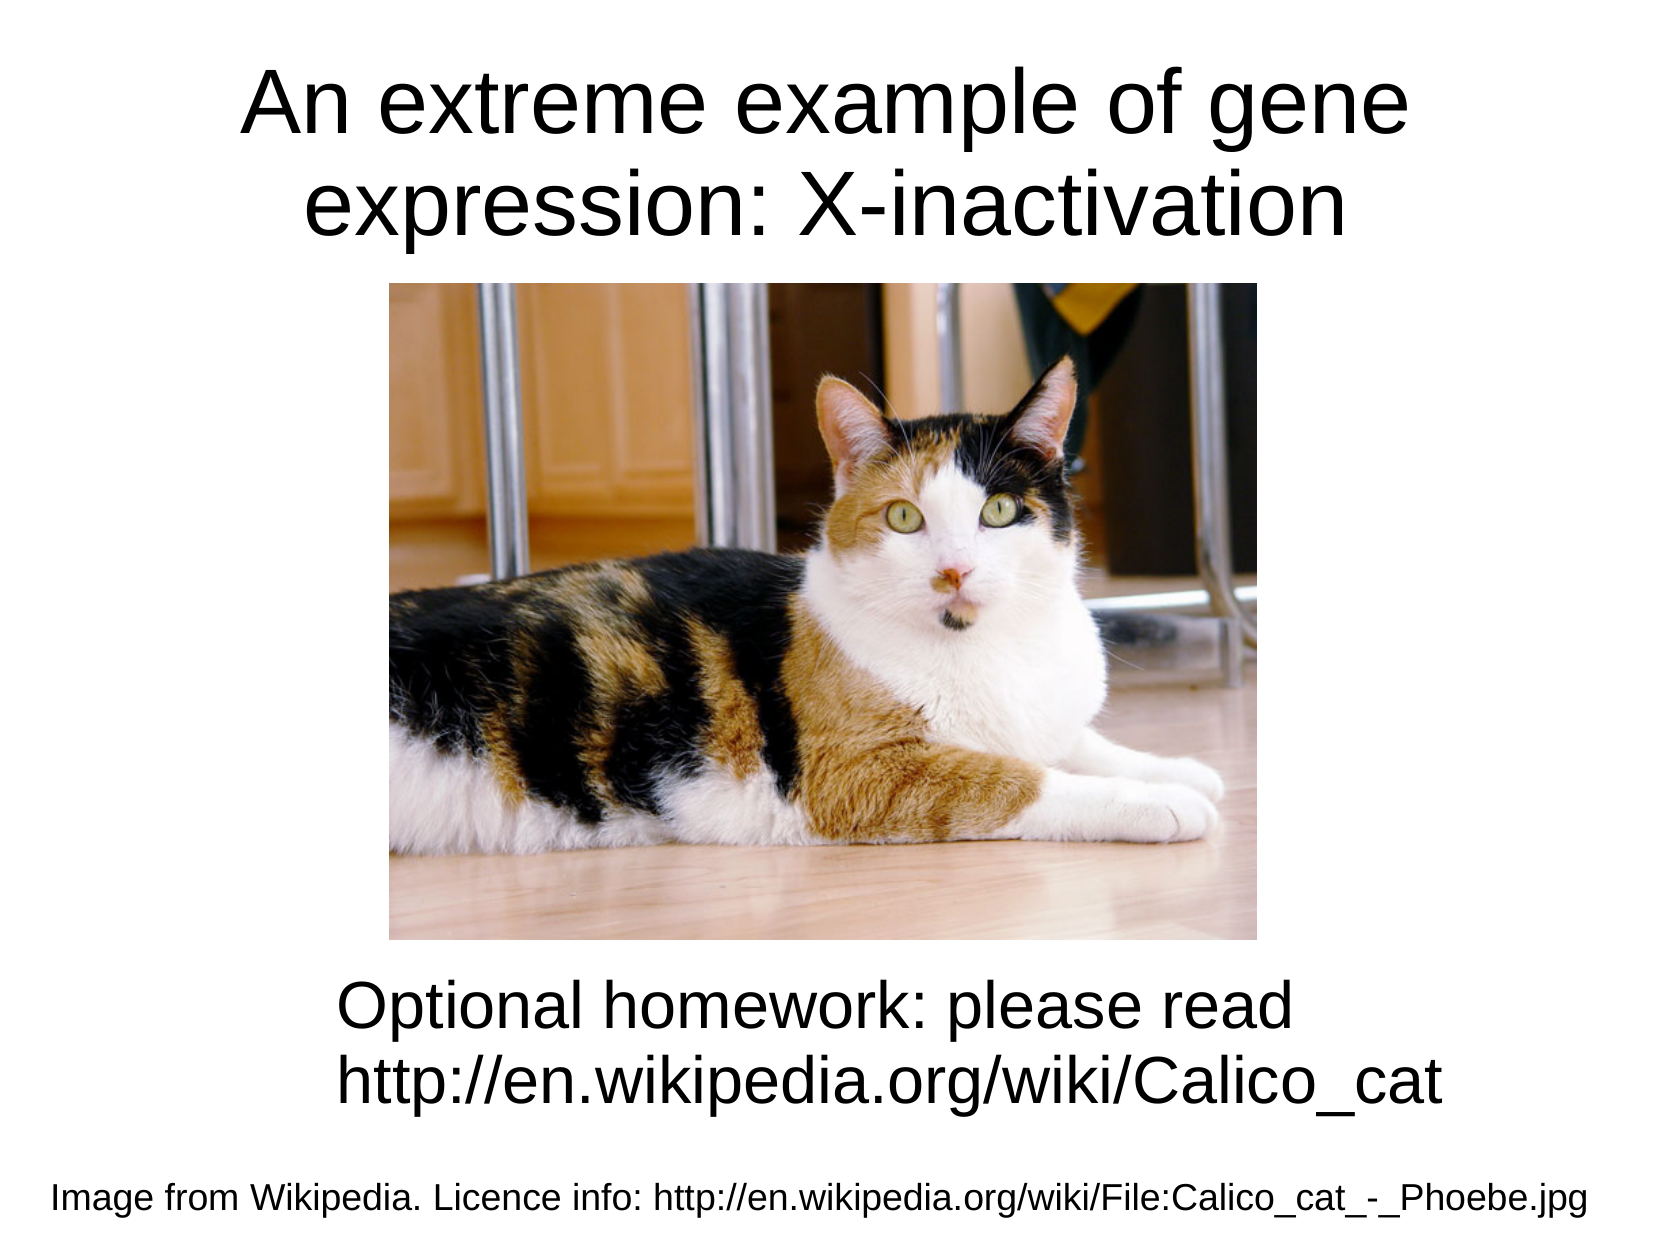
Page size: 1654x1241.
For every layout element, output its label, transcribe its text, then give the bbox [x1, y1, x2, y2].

title An extreme example of gene expression: X-inactivation [82, 49, 1571, 257]
picture [389, 283, 1257, 940]
text_box Image from Wikipedia. Licence info: http://en.wikipedia.org/wiki/File:Calico_cat_-_Phoebe.jpg [35, 1169, 1654, 1227]
list Optional homework: please read http://en.wikipedia.org/wiki/Calico_cat [265, 968, 1483, 1159]
